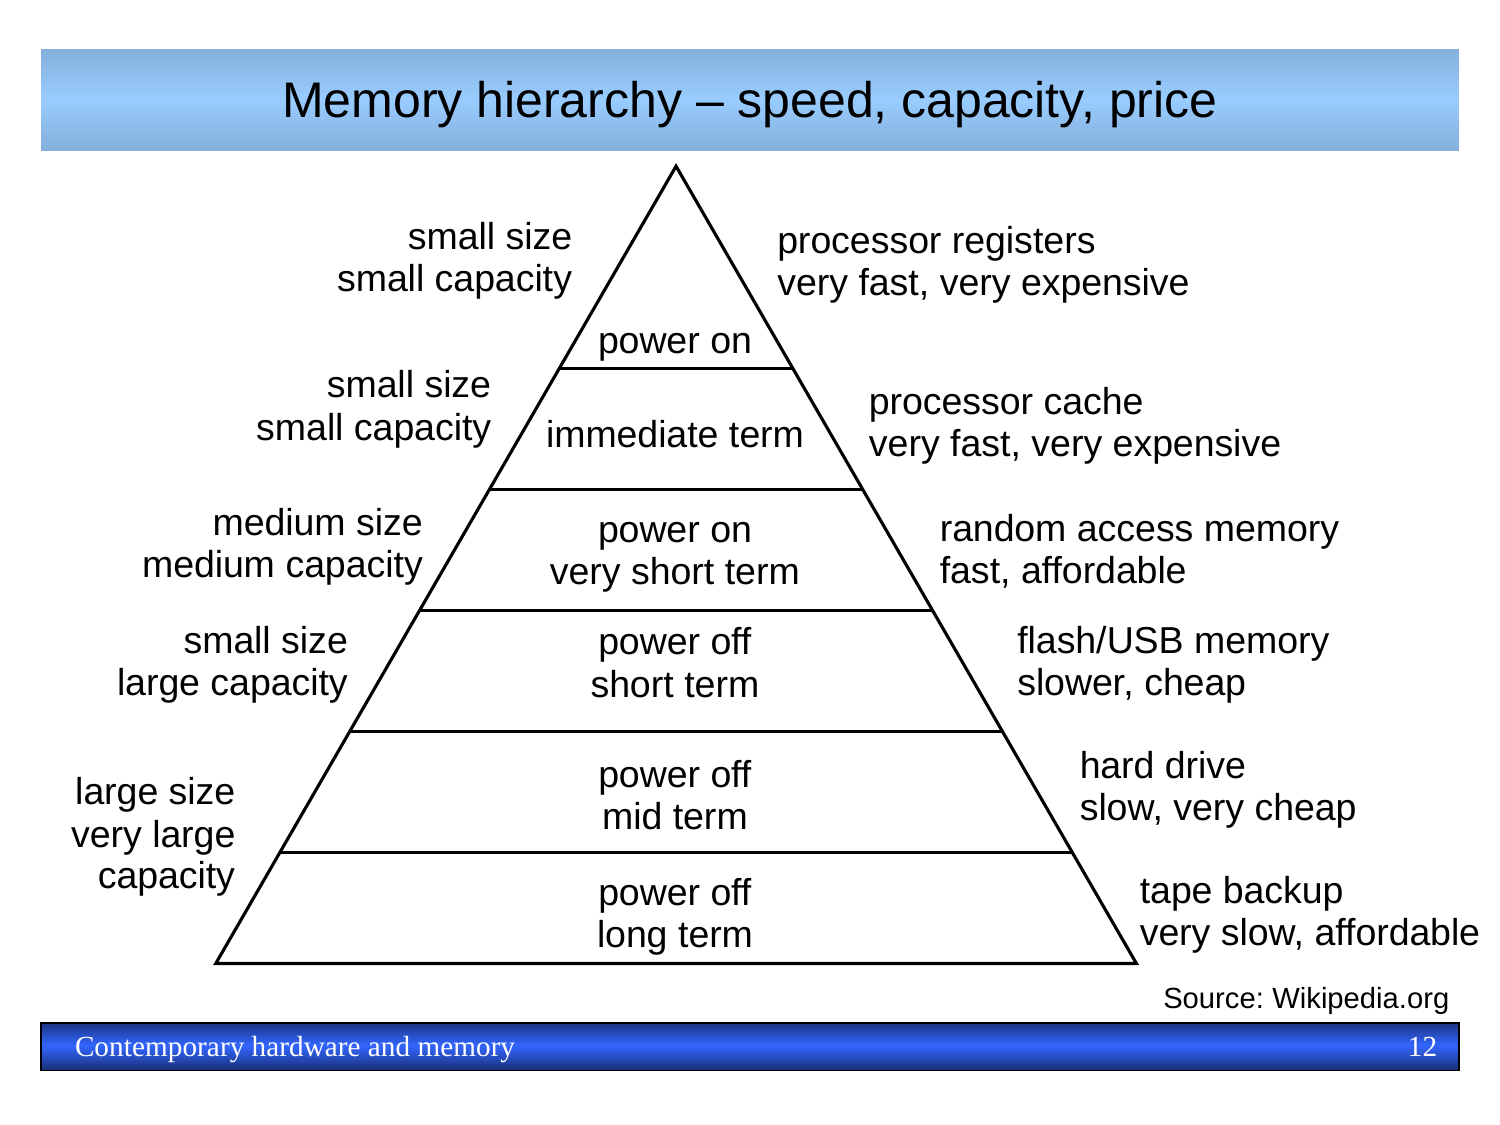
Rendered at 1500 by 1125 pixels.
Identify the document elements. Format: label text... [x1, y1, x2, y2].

text_box small size small capacity [230, 356, 506, 456]
text_box power on very short term [512, 501, 838, 601]
text_box hard drive slow, very cheap [1065, 737, 1388, 837]
text_box random access memory fast, affordable [924, 499, 1415, 599]
text_box medium size medium capacity [112, 493, 438, 593]
text_box Source: Wikipedia.org [1147, 972, 1500, 1048]
title Memory hierarchy – speed, capacity, price [41, 49, 1459, 151]
text_box tape backup very slow, affordable [1125, 862, 1500, 962]
text_box small size large capacity [75, 612, 363, 712]
text_box power off short term [512, 613, 838, 713]
text_box power off long term [512, 863, 838, 963]
text_box power on [572, 312, 778, 370]
text_box power off mid term [512, 746, 838, 846]
text_box large size very large capacity [49, 763, 250, 963]
text_box flash/USB memory slower, cheap [1002, 612, 1363, 713]
text_box immediate term [512, 405, 838, 463]
text_box processor cache very fast, very expensive [854, 373, 1344, 472]
text_box small size small capacity [311, 207, 587, 307]
text_box processor registers very fast, very expensive [762, 212, 1213, 312]
